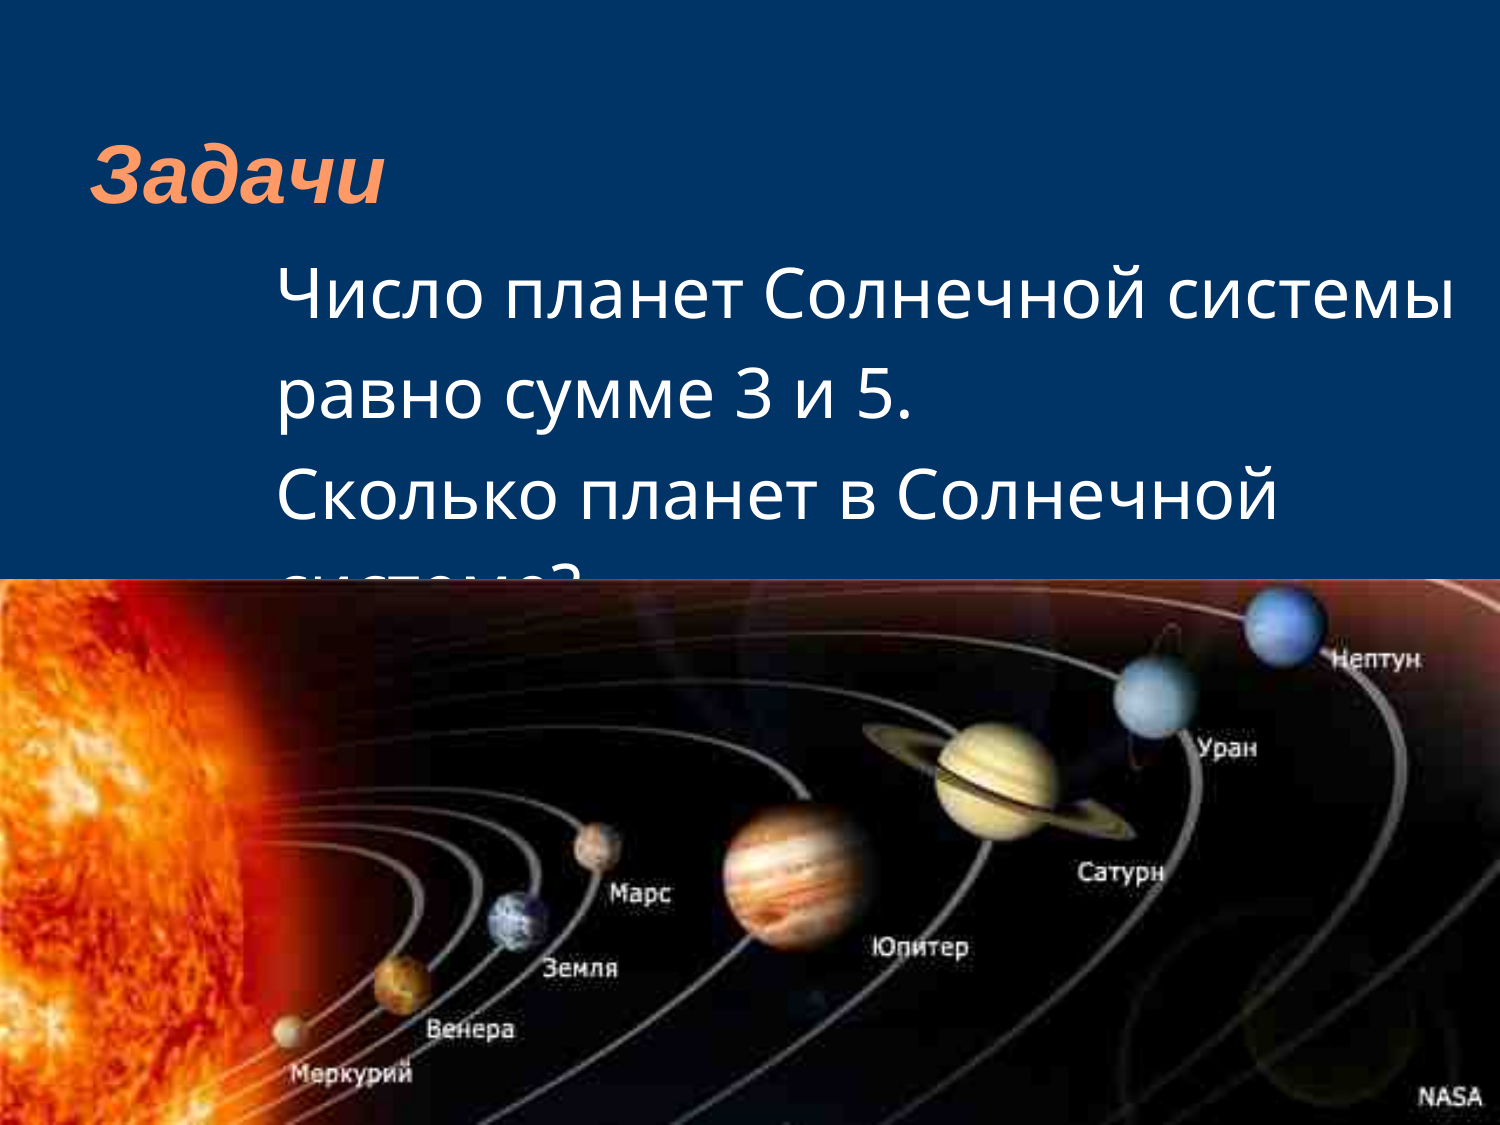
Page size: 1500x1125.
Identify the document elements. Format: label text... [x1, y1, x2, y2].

list Число планет Солнечной системы равно сумме 3 и 5. Сколько планет в Солнечной системе? [236, 236, 1477, 579]
picture [0, 579, 1500, 1125]
title Задачи [75, 62, 1426, 288]
